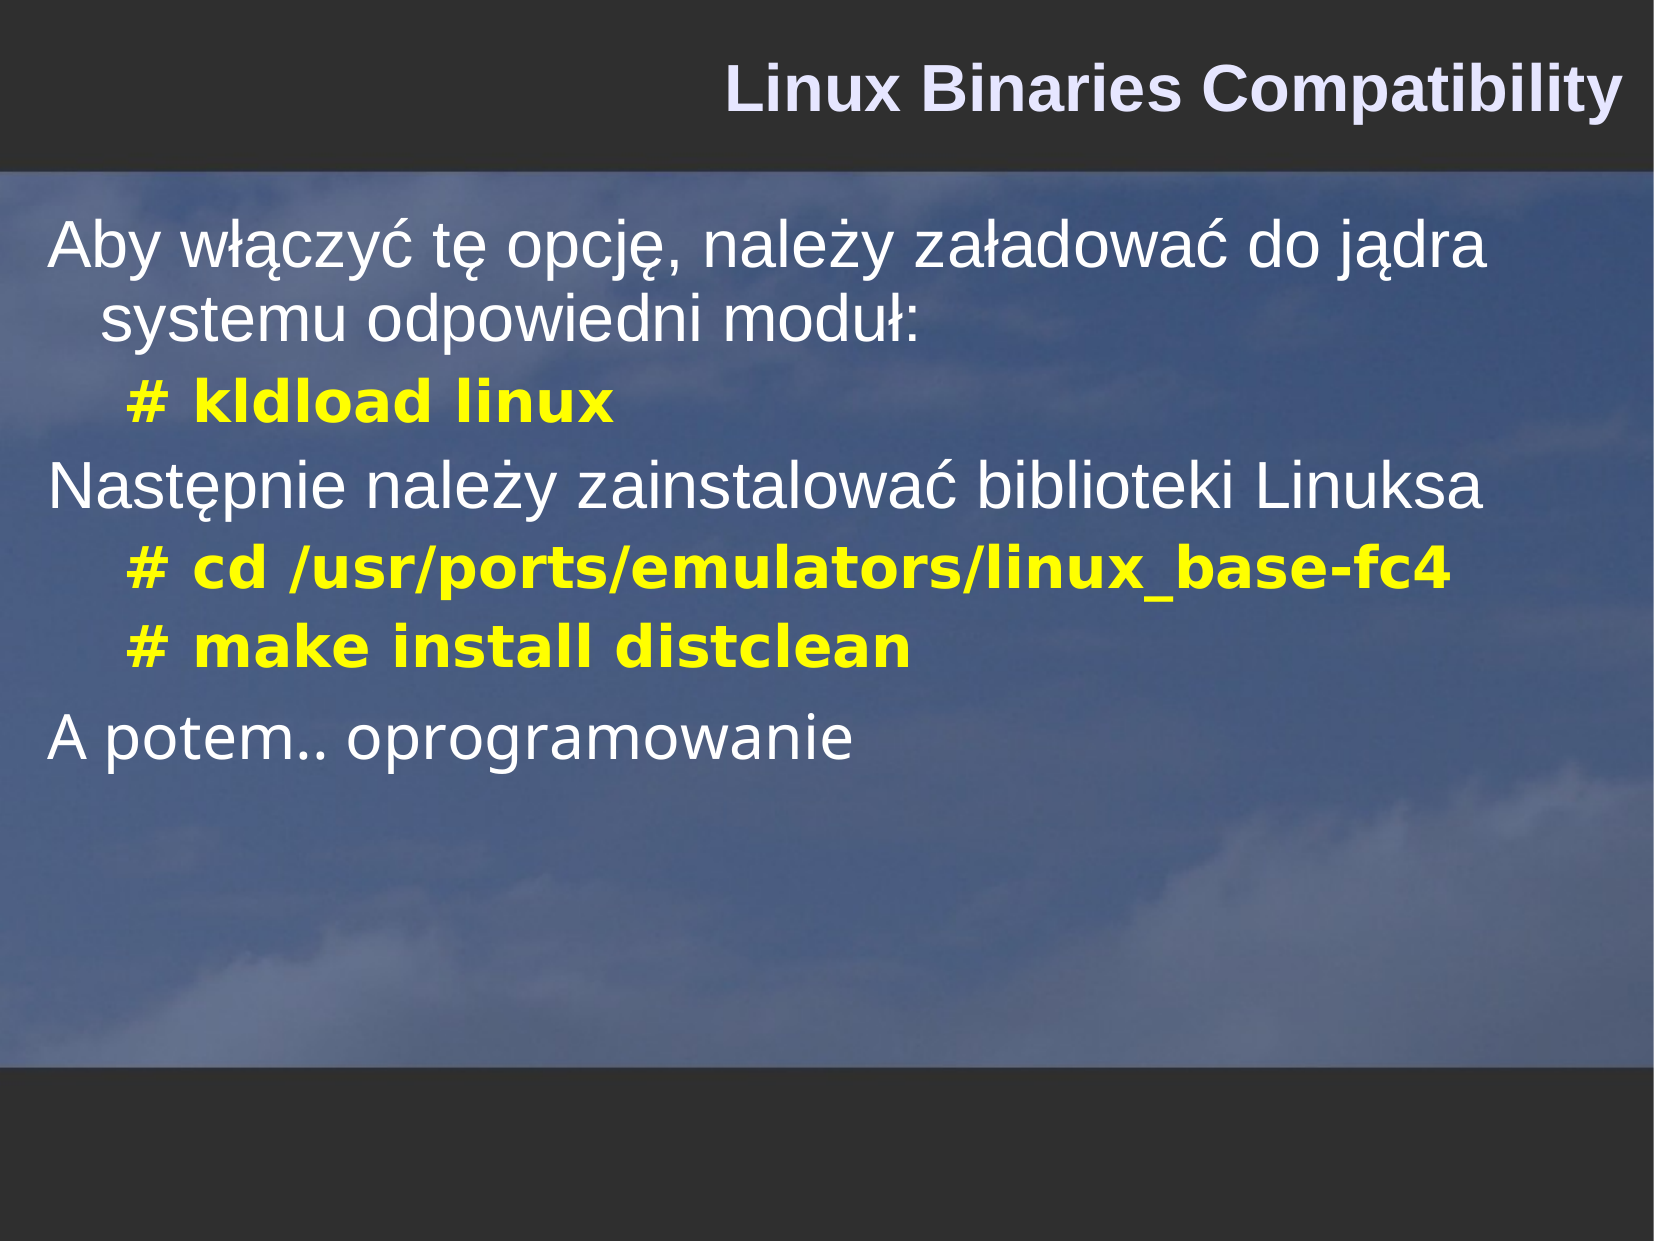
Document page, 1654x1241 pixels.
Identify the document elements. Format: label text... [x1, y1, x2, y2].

title Linux Binaries Compatibility [29, 29, 1625, 148]
picture [0, 0, 1654, 1241]
list Aby włączyć tę opcję, należy załadować do jądra systemu odpowiedni moduł: # kldload linux Następnie należy zainstalować biblioteki Linuksa # cd /usr/ports/emulators/linux_base-fc4 # make install distclean A potem.. oprogramowanie [29, 206, 1625, 1034]
